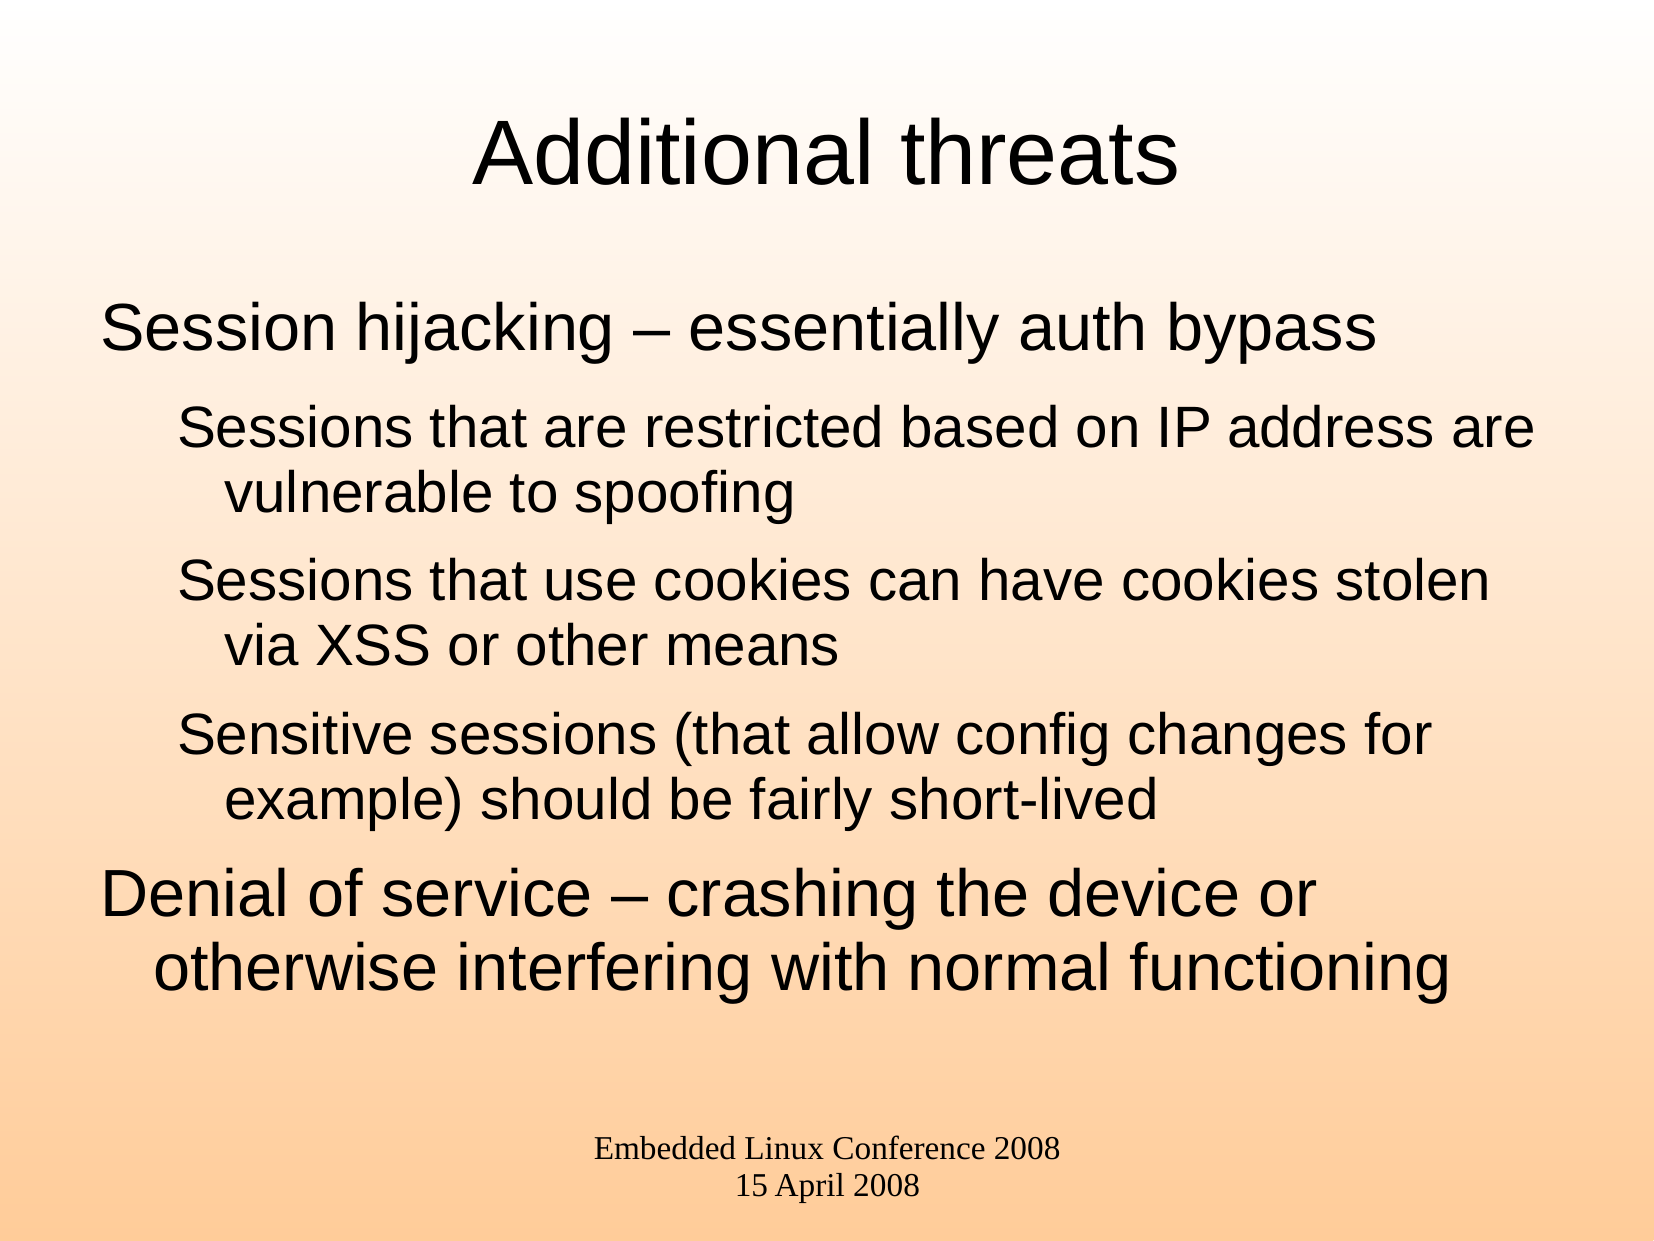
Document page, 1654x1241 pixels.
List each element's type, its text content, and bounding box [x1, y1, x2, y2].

title Additional threats [82, 56, 1571, 250]
list Session hijacking – essentially auth bypass Sessions that are restricted based on IP address are vulnerable to spoofing Sessions that use cookies can have cookies stolen via XSS or other means Sensitive sessions (that allow config changes for example) should be fairly short-lived Denial of service – crashing the device or otherwise interfering with normal functioning [82, 290, 1571, 1094]
